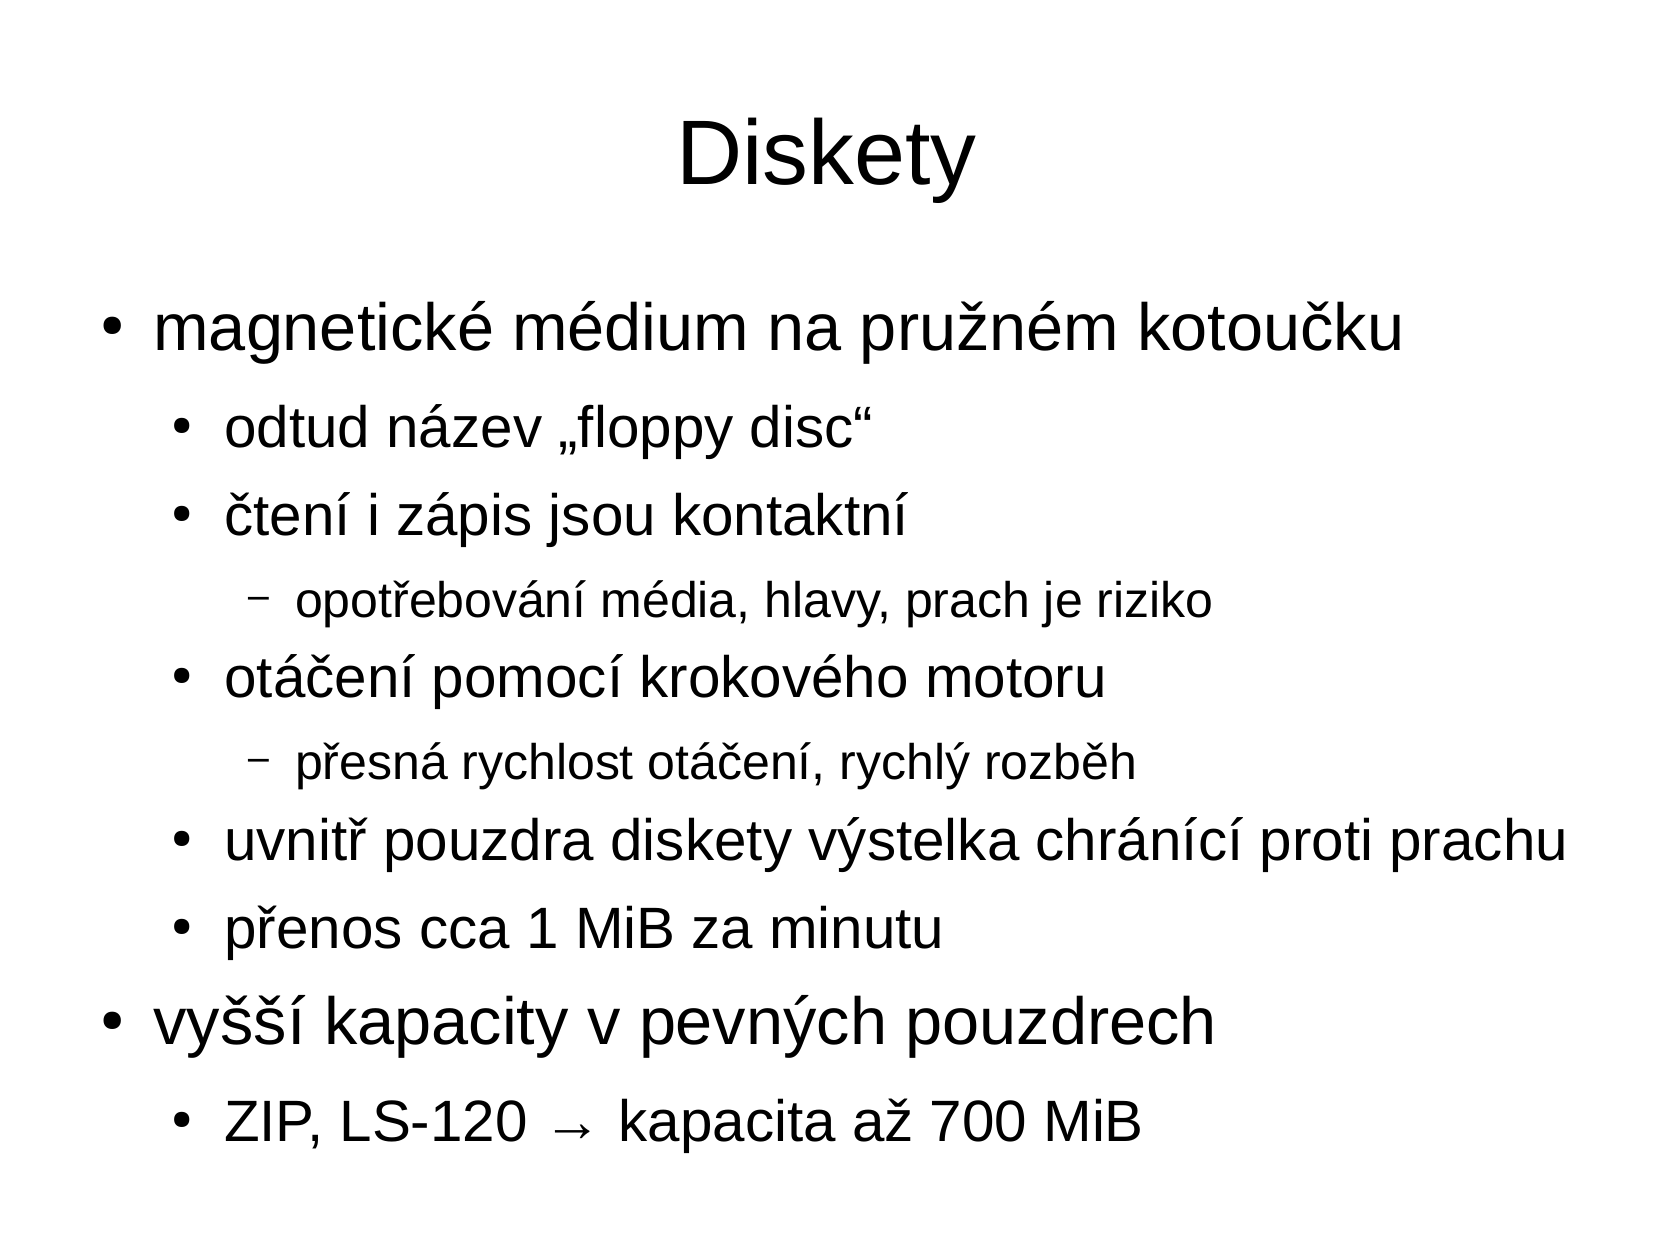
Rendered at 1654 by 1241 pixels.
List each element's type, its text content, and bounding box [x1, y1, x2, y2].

title Diskety [82, 56, 1571, 250]
list magnetické médium na pružném kotoučku odtud název „floppy disc“ čtení i zápis jsou kontaktní opotřebování média, hlavy, prach je riziko otáčení pomocí krokového motoru přesná rychlost otáčení, rychlý rozběh uvnitř pouzdra diskety výstelka chránící proti prachu přenos cca 1 MiB za minutu vyšší kapacity v pevných pouzdrech ZIP, LS-120 → kapacita až 700 MiB [82, 290, 1571, 1154]
